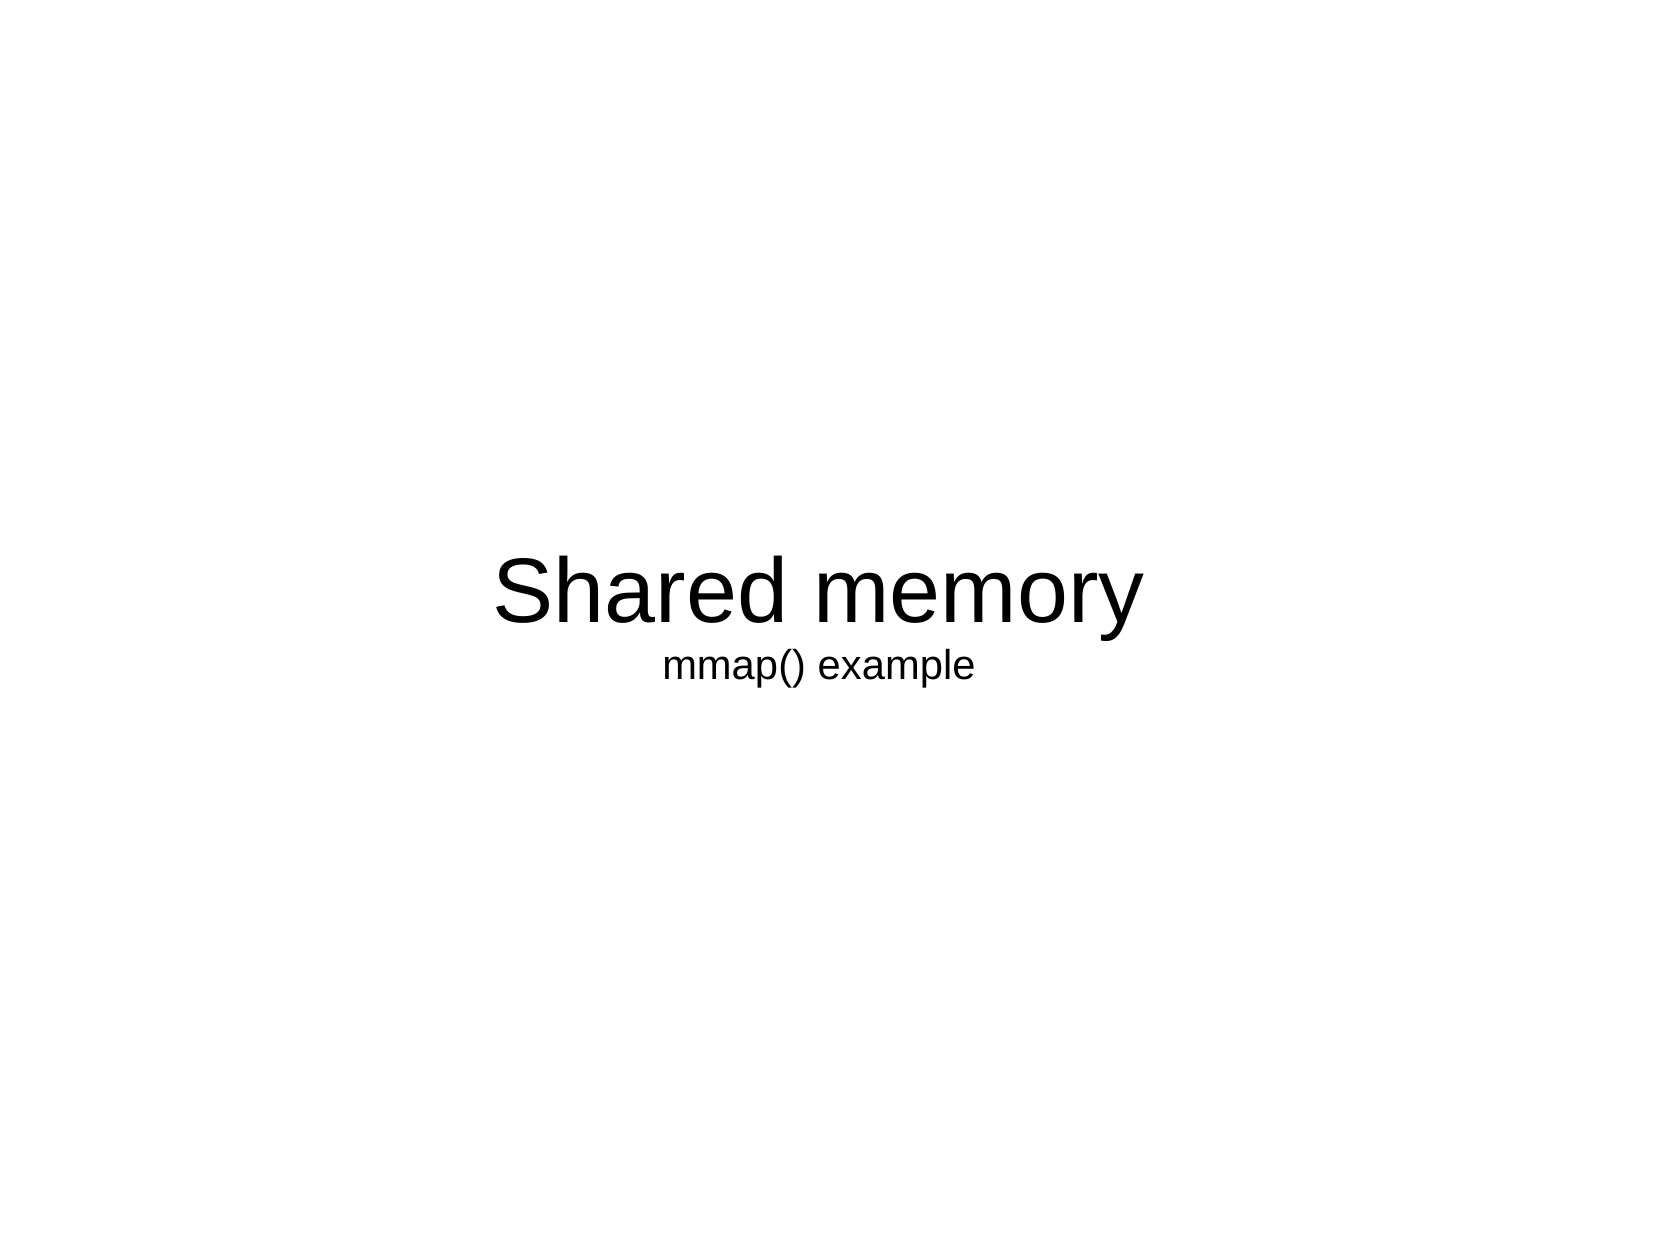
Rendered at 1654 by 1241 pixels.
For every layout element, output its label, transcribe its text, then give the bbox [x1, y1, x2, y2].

title Shared memory mmap() example [75, 510, 1564, 718]
